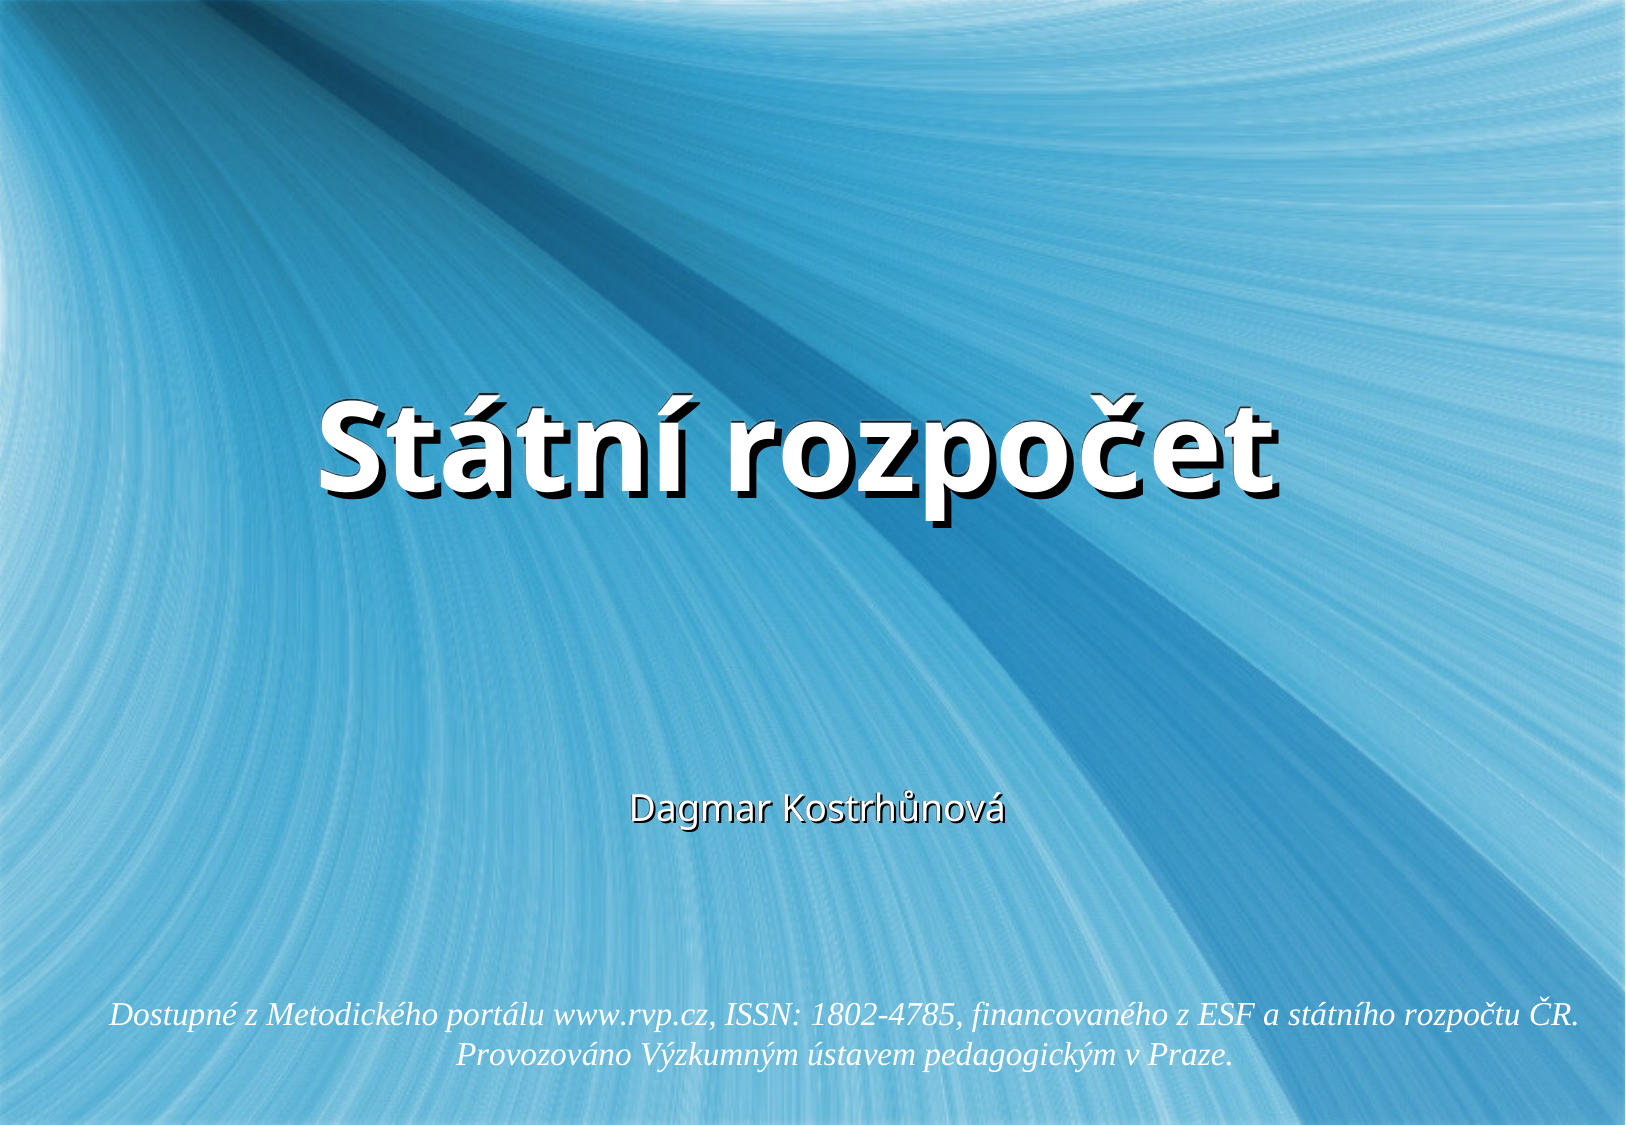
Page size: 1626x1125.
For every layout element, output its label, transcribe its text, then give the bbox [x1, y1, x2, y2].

title Státní rozpočet [121, 299, 1504, 585]
text_box Dostupné z Metodického portálu www.rvp.cz, ISSN: 1802-4785, financovaného z ESF a státního rozpočtu ČR. Provozováno Výzkumným ústavem pedagogickým v Praze. [66, 984, 1625, 1080]
picture [0, 0, 1626, 1125]
text_box Dagmar Kostrhůnová [275, 665, 1350, 927]
